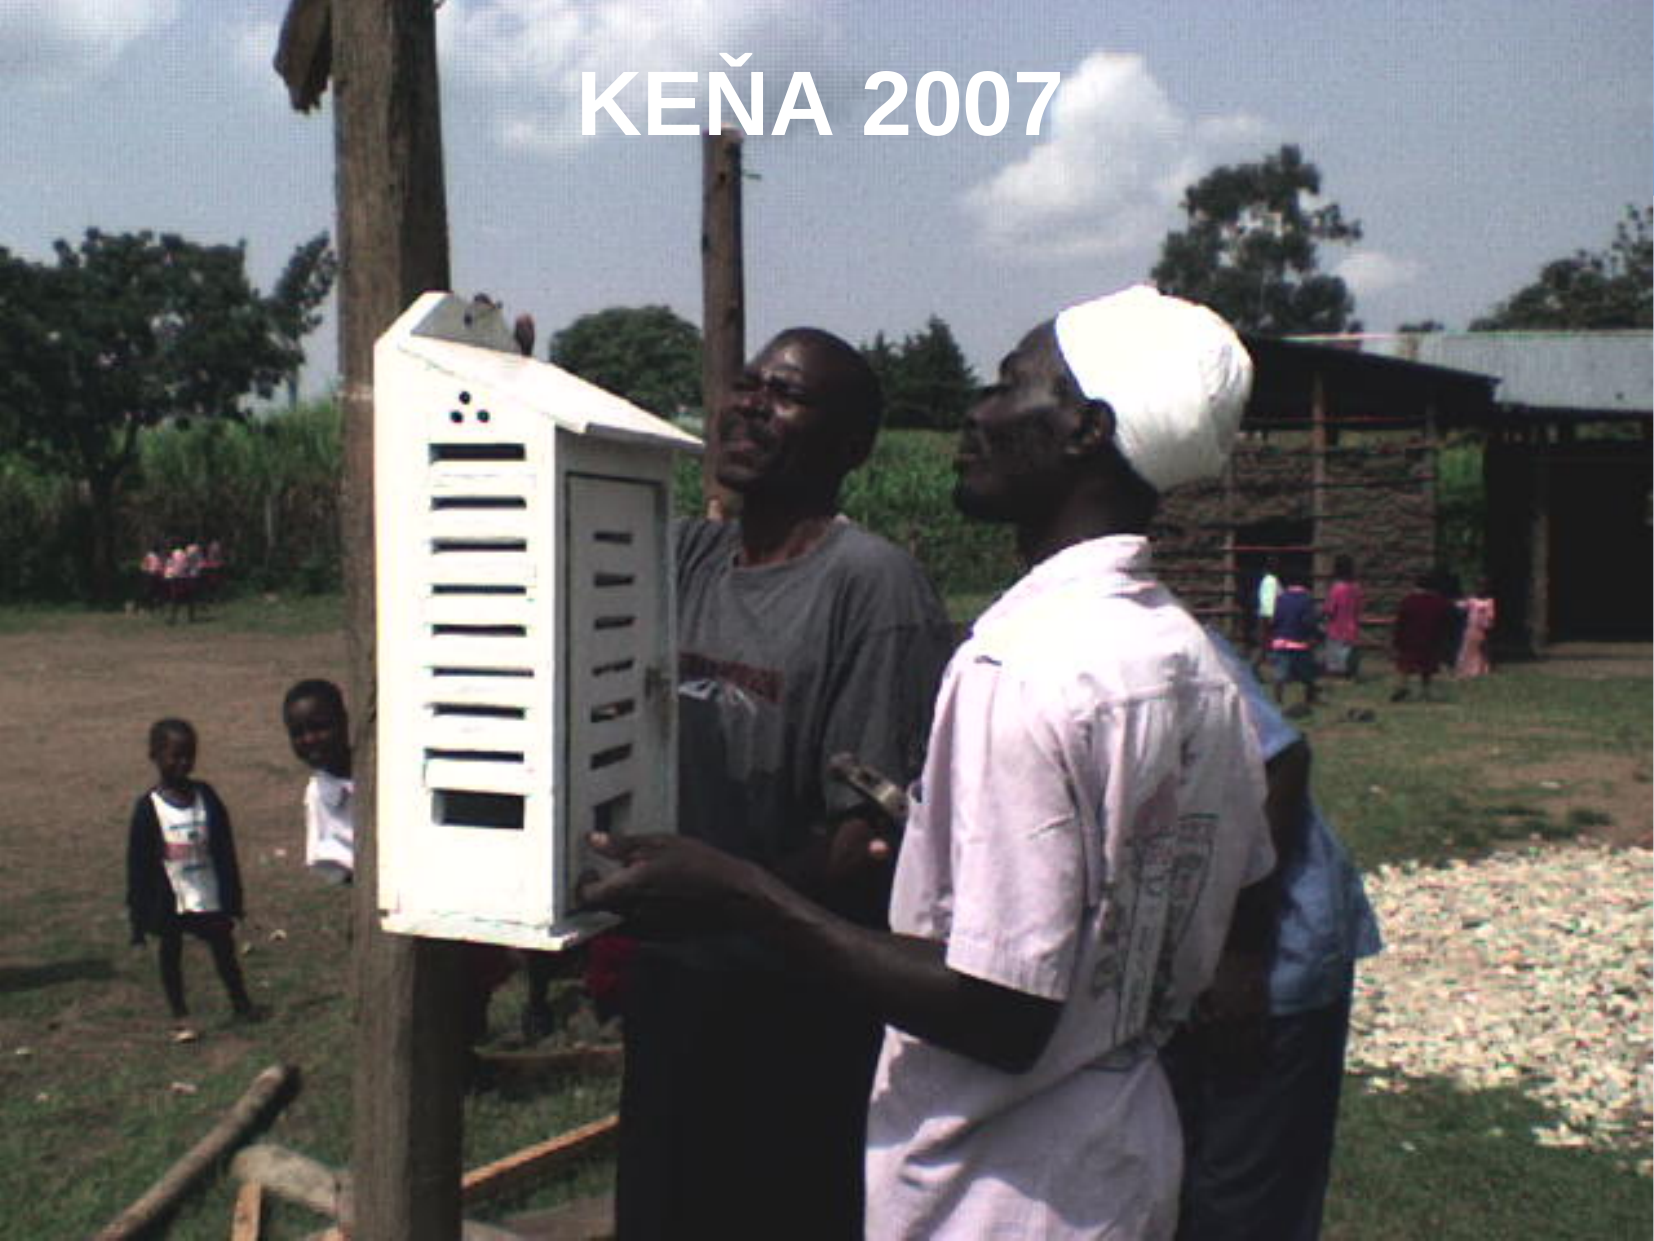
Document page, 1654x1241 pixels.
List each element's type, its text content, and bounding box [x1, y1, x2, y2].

picture [0, 0, 1654, 1241]
title KEŇA 2007 [76, 7, 1565, 200]
